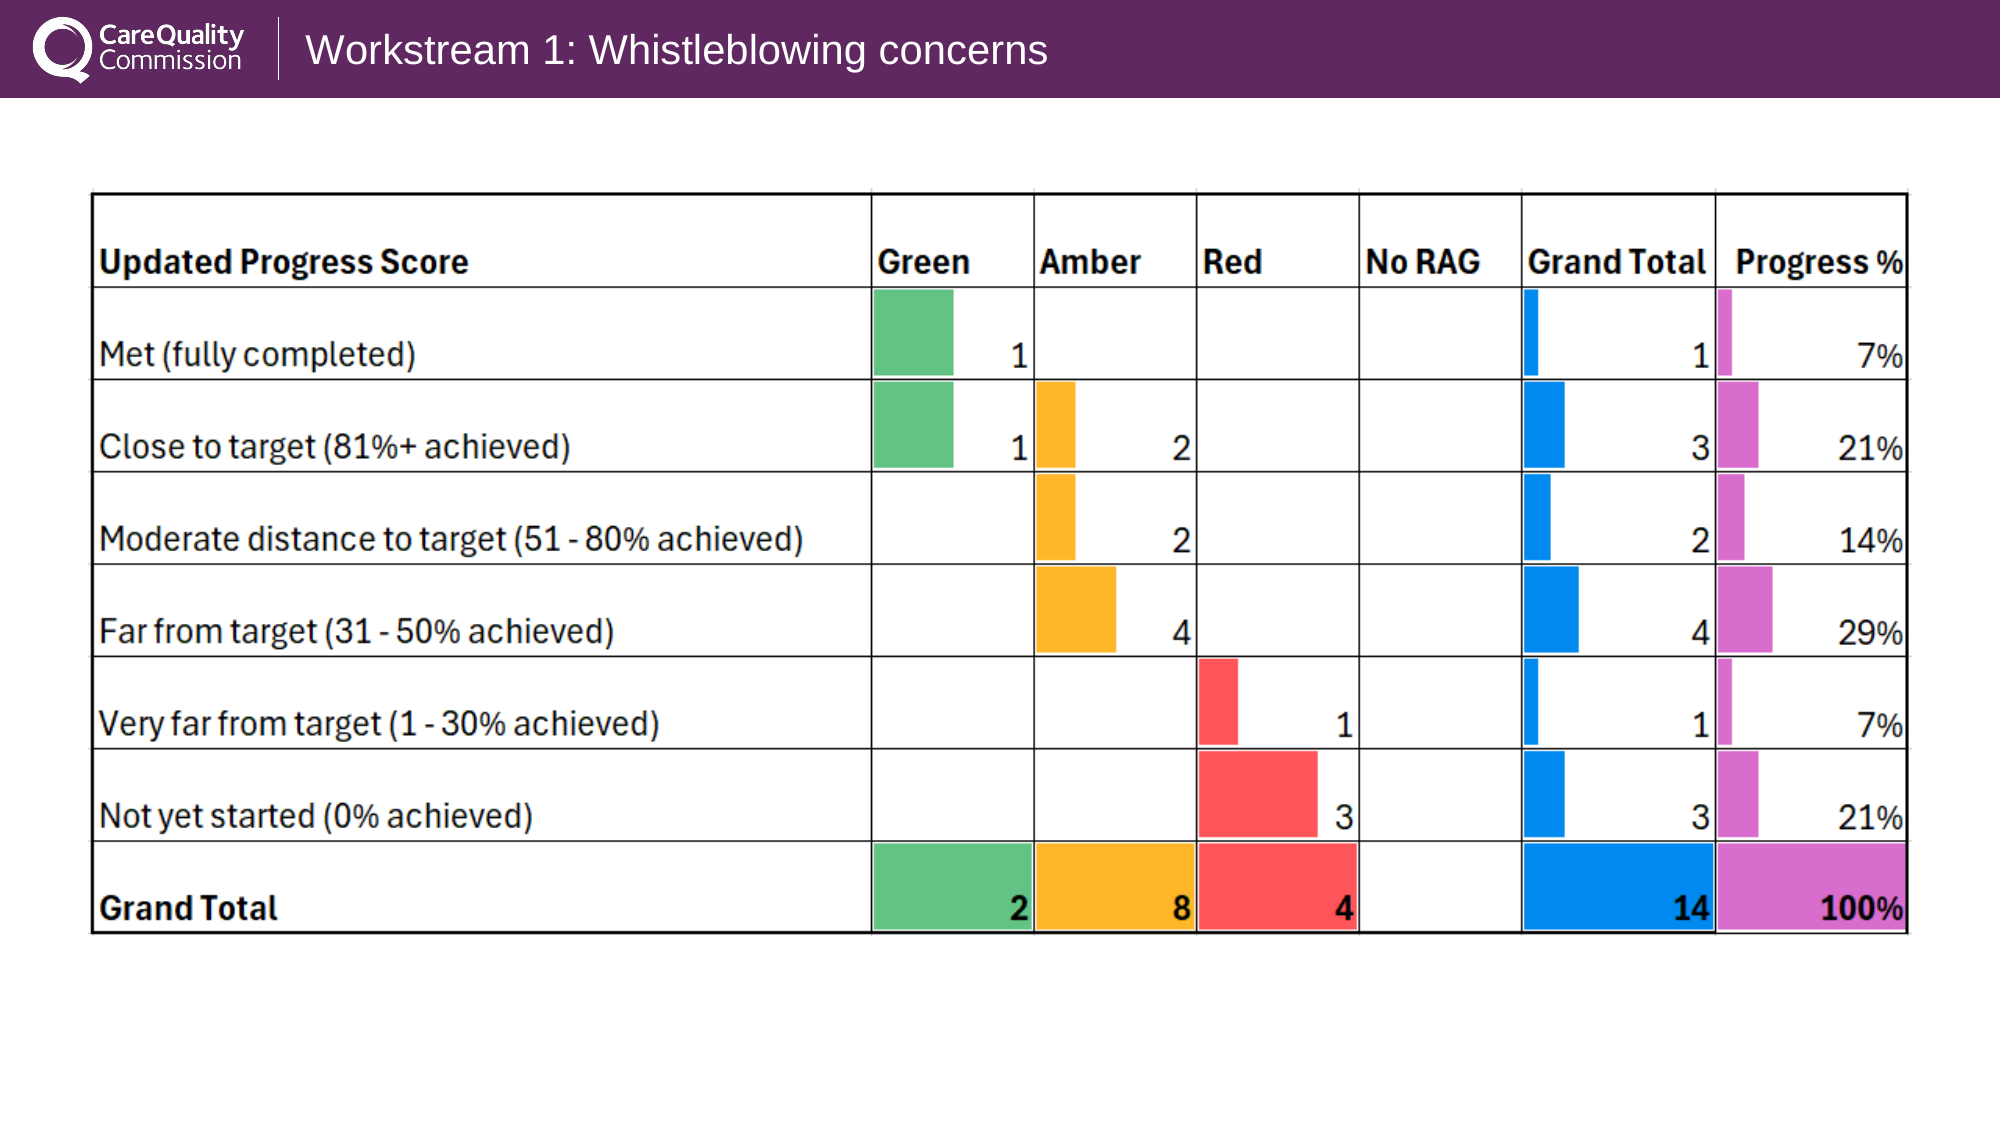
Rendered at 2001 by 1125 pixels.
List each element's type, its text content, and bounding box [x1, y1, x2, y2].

text_box [0, 0, 2000, 98]
picture [88, 189, 1912, 936]
text_box Workstream 1: Whistleblowing concerns [290, 15, 1336, 82]
picture [32, 16, 245, 84]
